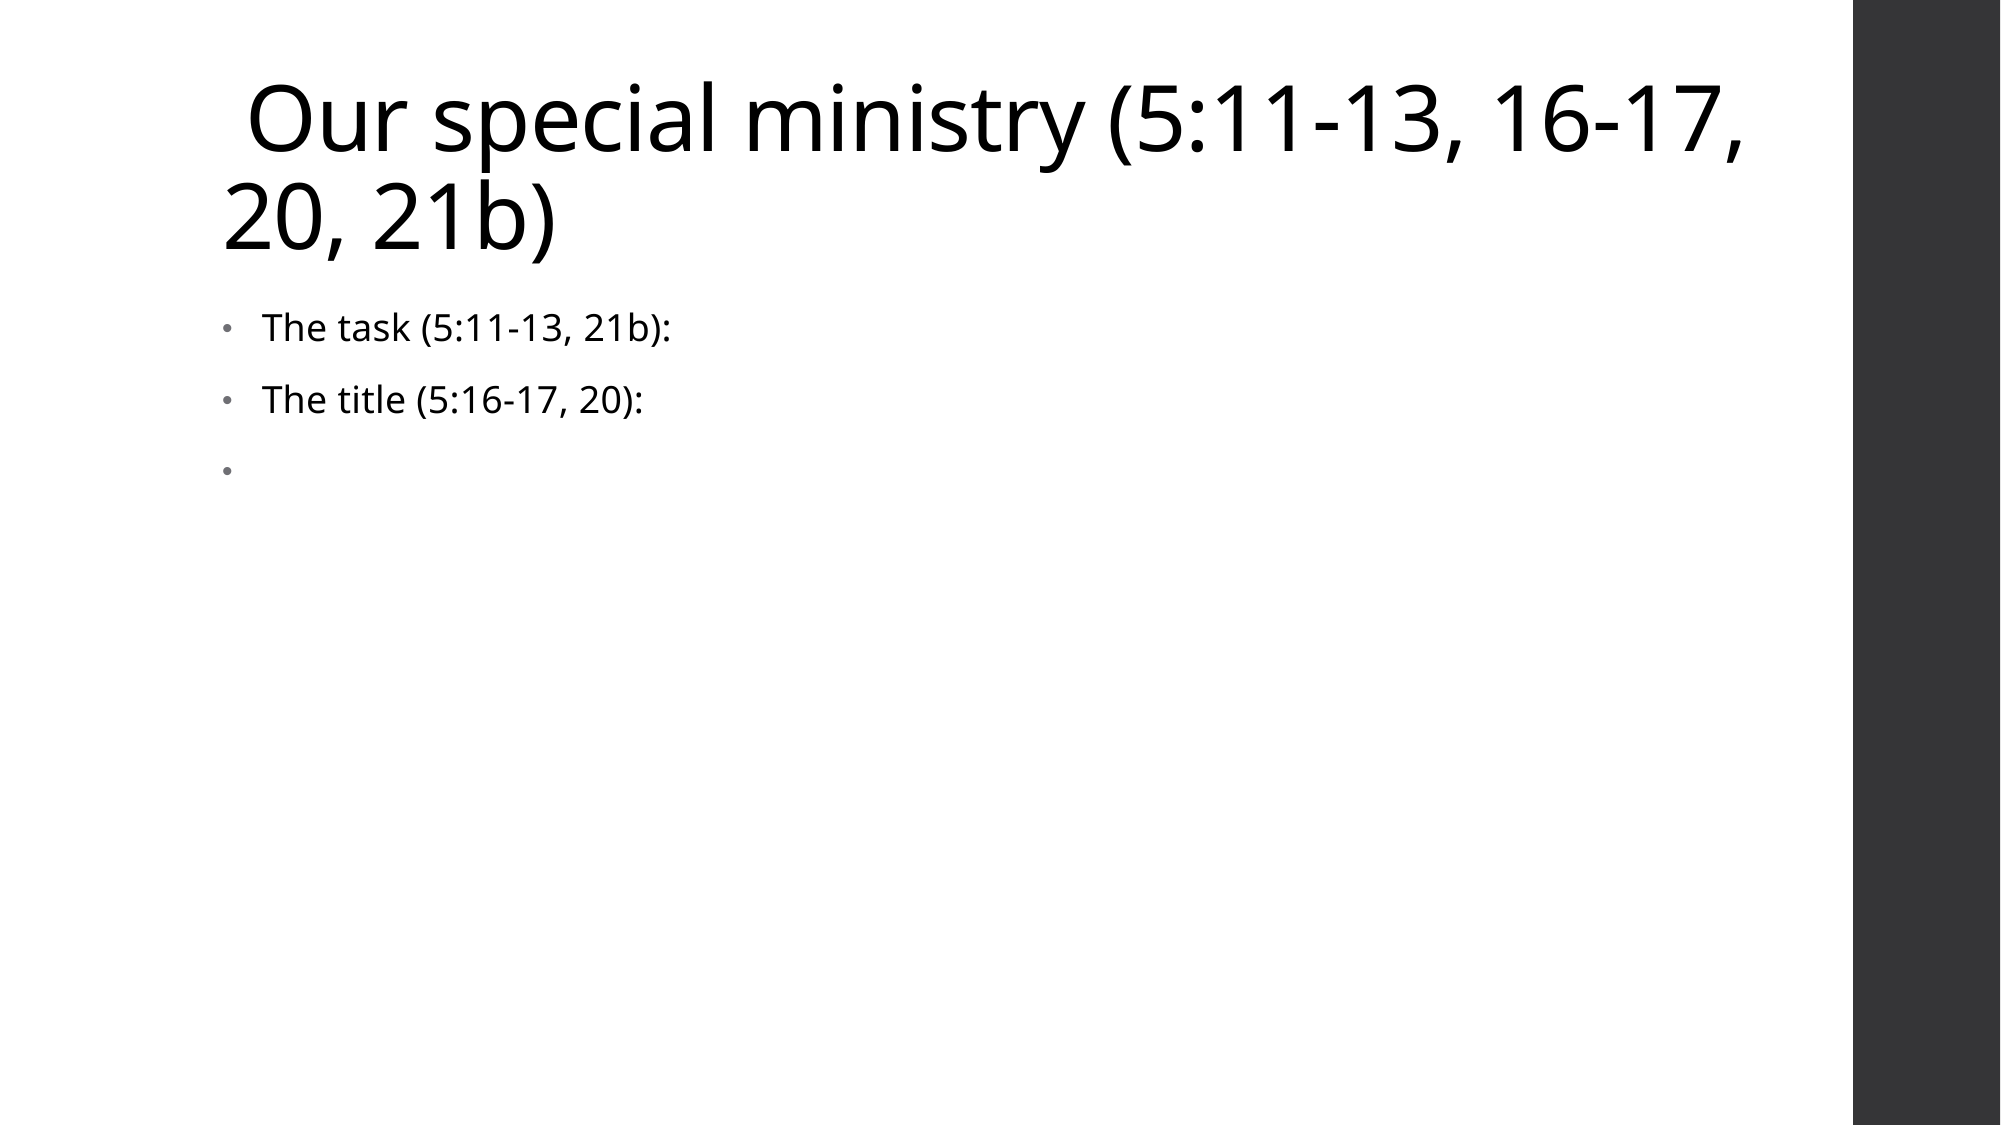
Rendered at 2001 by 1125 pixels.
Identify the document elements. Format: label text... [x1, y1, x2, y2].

list The task (5:11-13, 21b): The title (5:16-17, 20): [206, 299, 1617, 1014]
title Our special ministry (5:11-13, 16-17, 20, 21b) [206, 60, 1797, 278]
